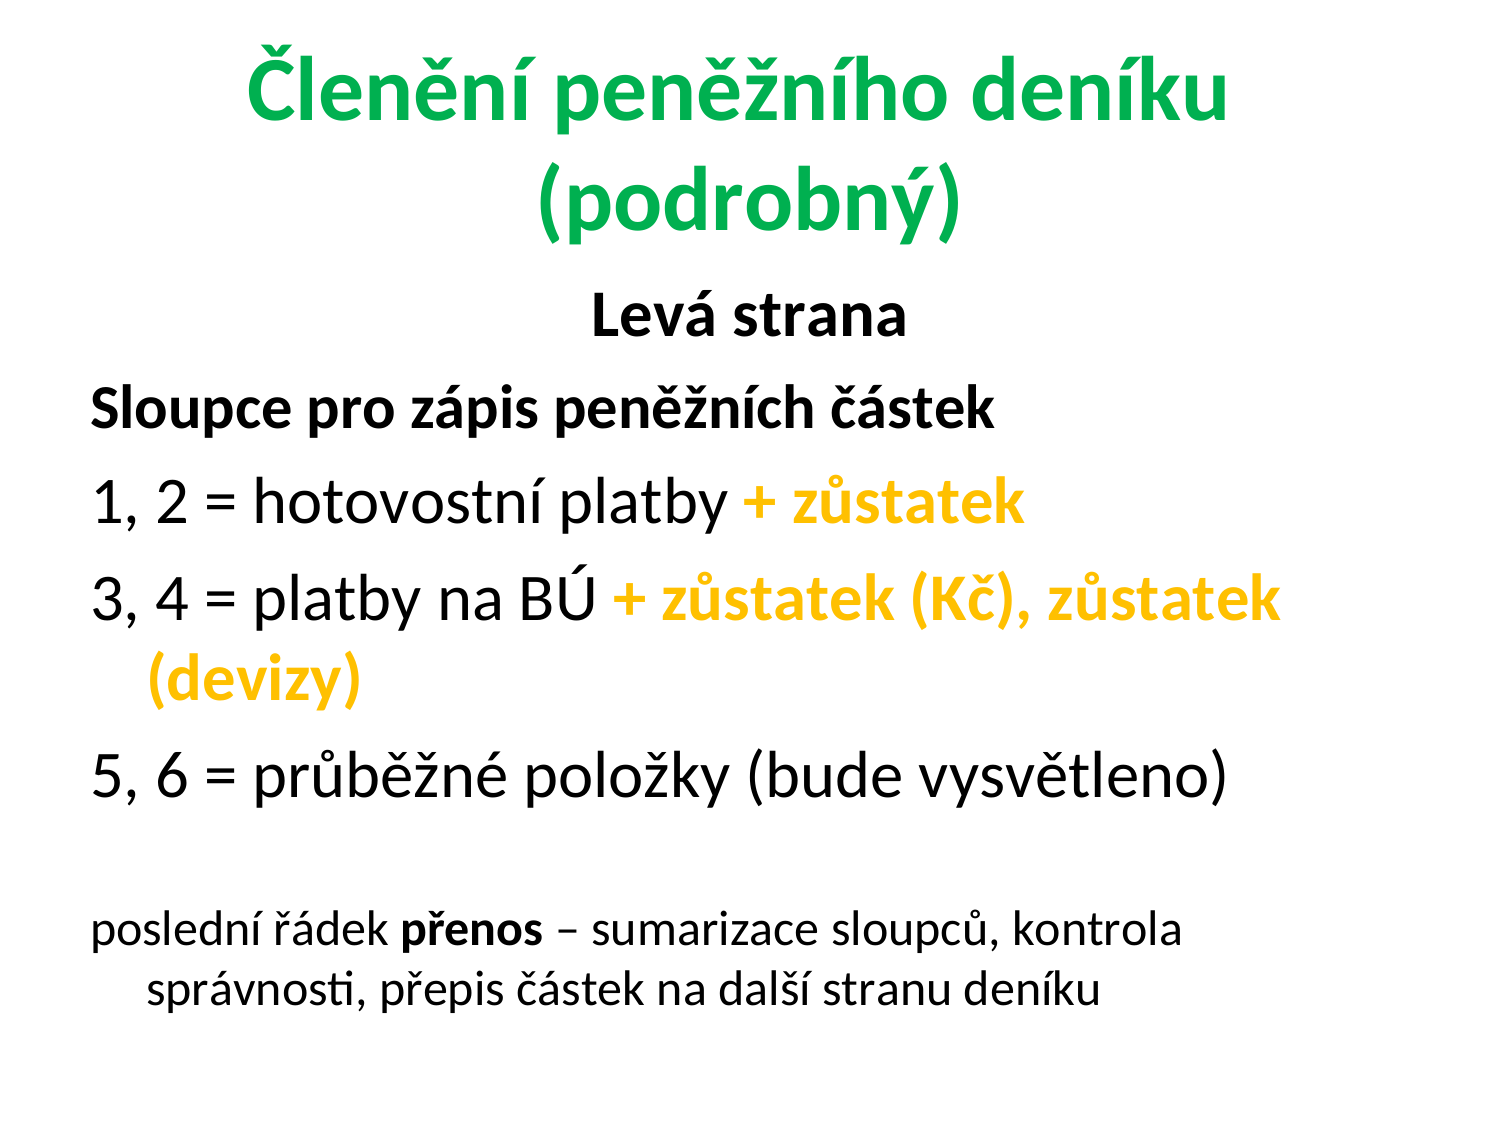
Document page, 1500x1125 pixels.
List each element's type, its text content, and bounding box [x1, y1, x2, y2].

list Levá strana Sloupce pro zápis peněžních částek 1, 2 = hotovostní platby + zůstatek 3, 4 = platby na BÚ + zůstatek (Kč), zůstatek (devizy) 5, 6 = průběžné položky (bude vysvětleno) poslední řádek přenos – sumarizace sloupců, kontrola správnosti, přepis částek na další stranu deníku [75, 262, 1426, 1125]
title Členění peněžního deníku (podrobný) [75, 21, 1426, 257]
